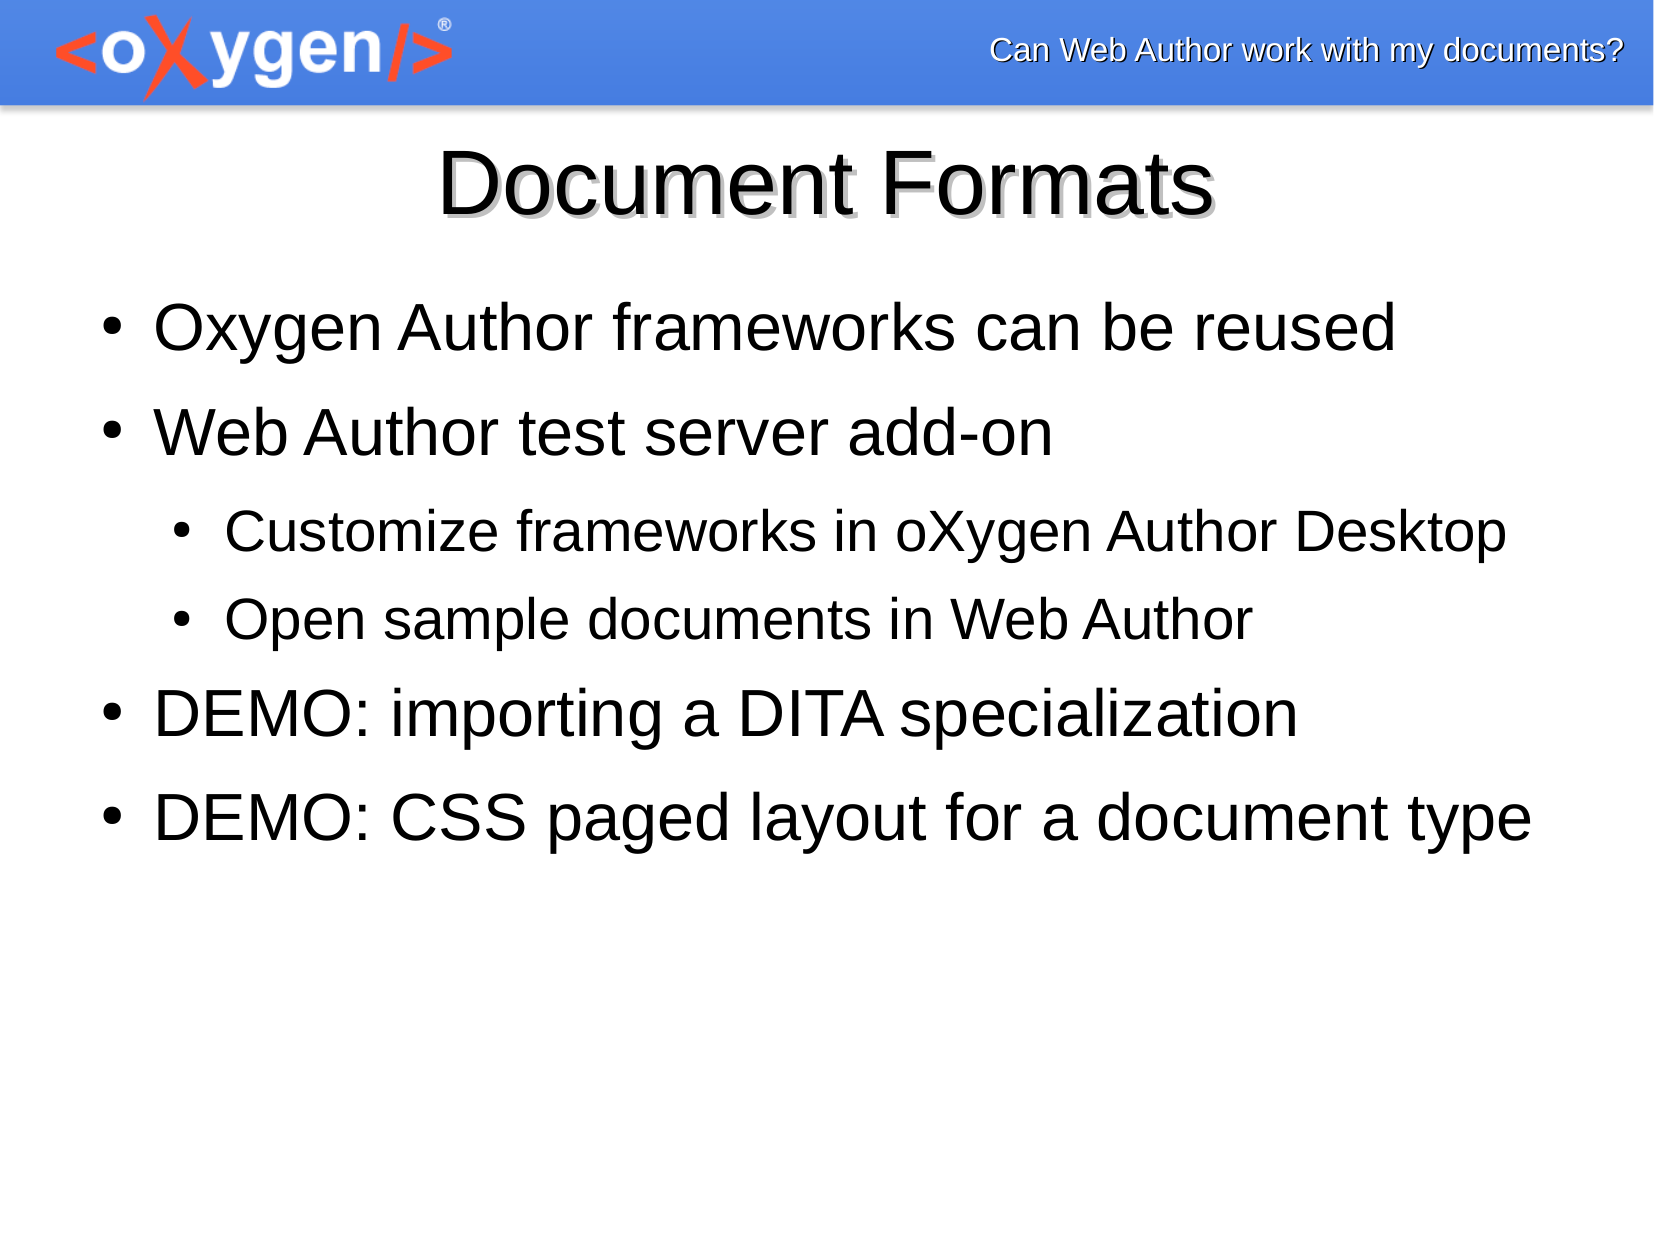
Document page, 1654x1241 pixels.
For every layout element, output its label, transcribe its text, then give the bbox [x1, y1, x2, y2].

picture [0, 0, 1654, 119]
list Oxygen Author frameworks can be reused Web Author test server add-on Customize frameworks in oXygen Author Desktop Open sample documents in Web Author DEMO: importing a DITA specialization DEMO: CSS paged layout for a document type [82, 290, 1571, 1010]
title Document Formats [82, 78, 1571, 287]
